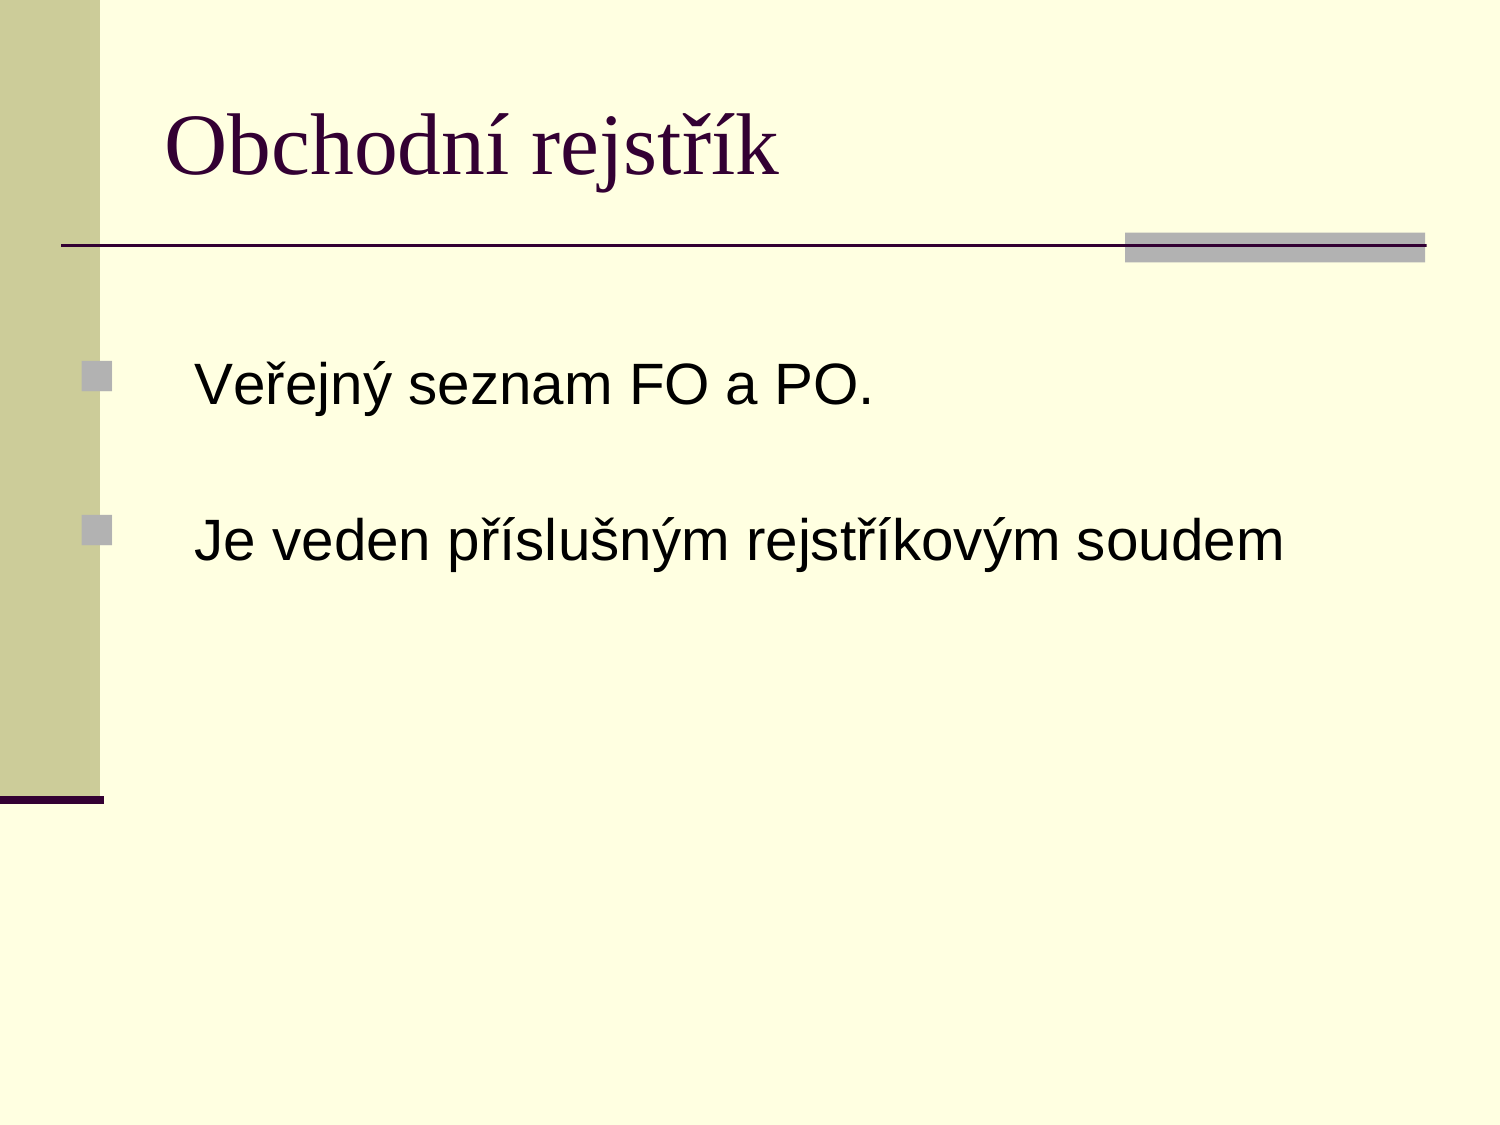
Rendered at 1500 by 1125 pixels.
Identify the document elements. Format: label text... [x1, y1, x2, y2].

title Obchodní rejstřík [150, 45, 1426, 234]
list Veřejný seznam FO a PO. Je veden příslušným rejstříkovým soudem [62, 262, 1426, 1125]
